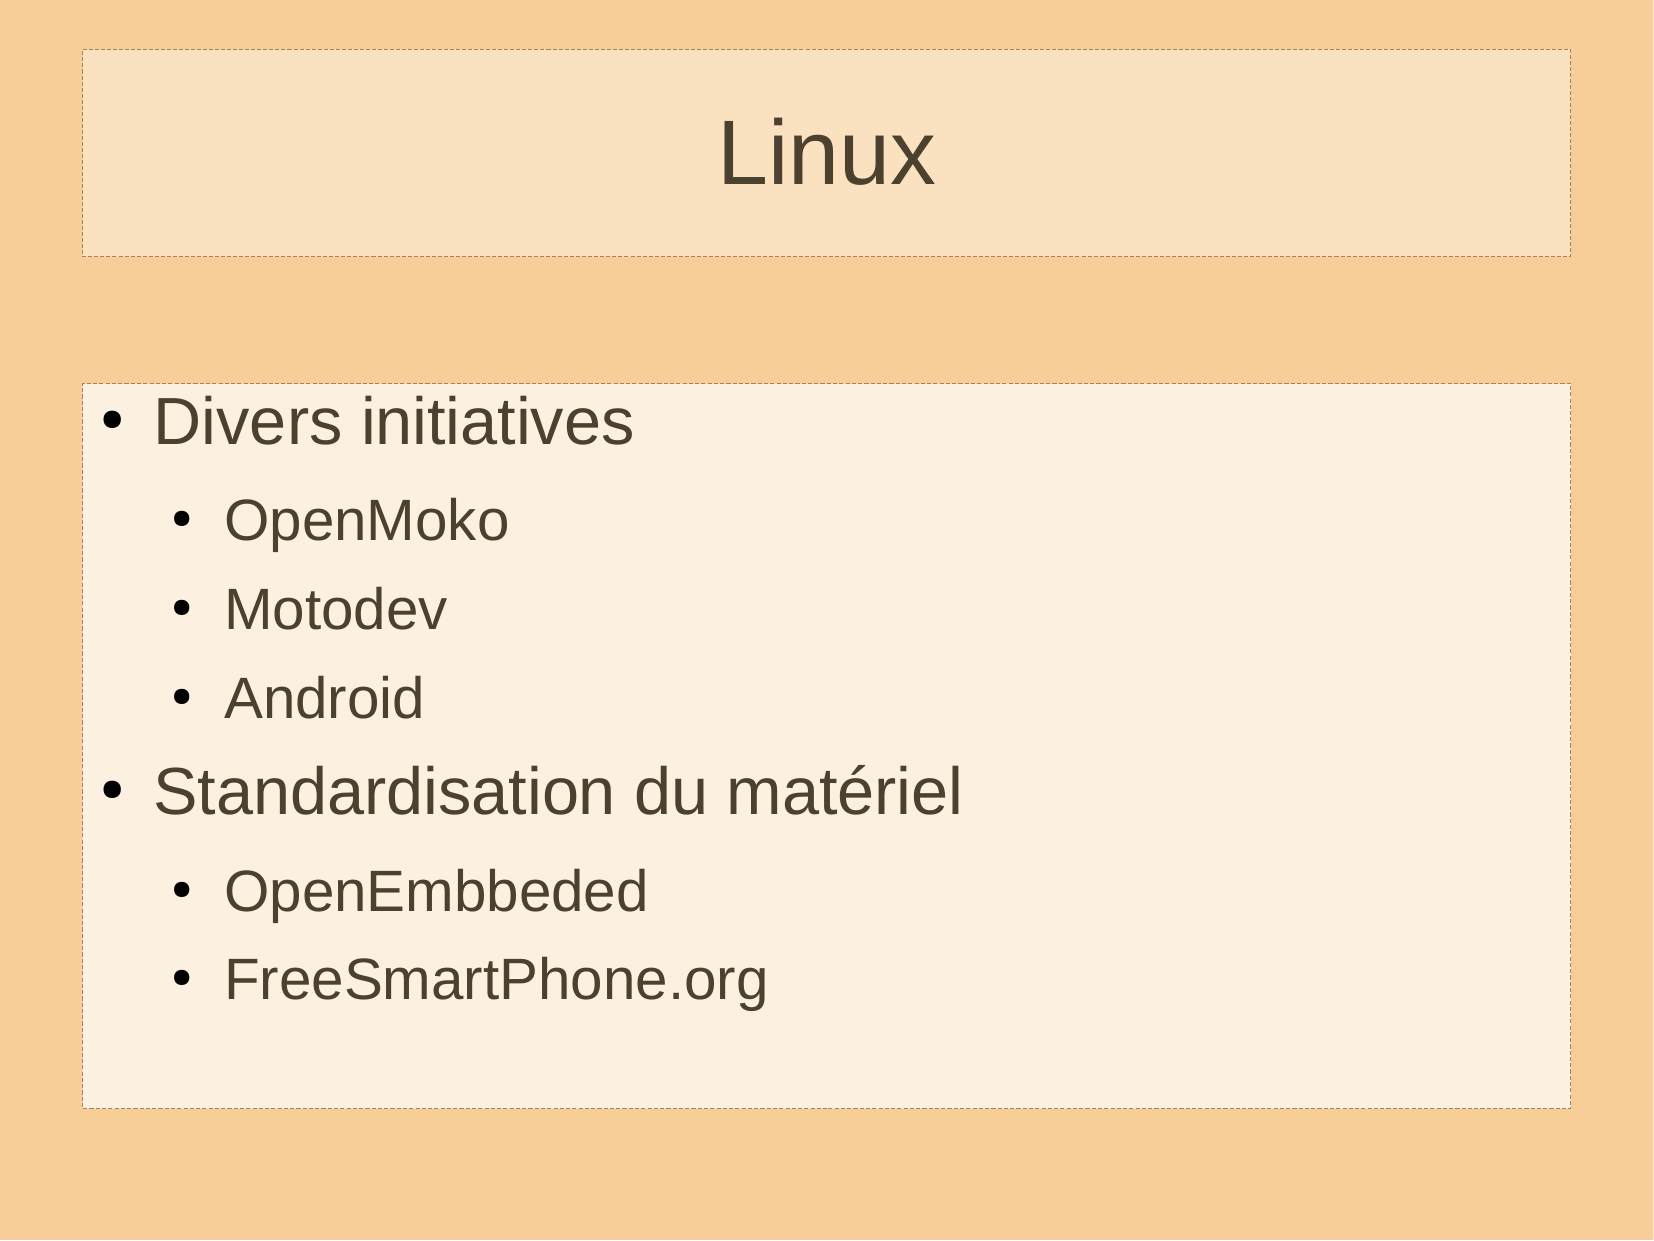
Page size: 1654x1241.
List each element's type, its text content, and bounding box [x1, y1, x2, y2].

title Linux [82, 49, 1571, 257]
list Divers initiatives OpenMoko Motodev Android Standardisation du matériel OpenEmbbeded FreeSmartPhone.org [82, 383, 1571, 1109]
